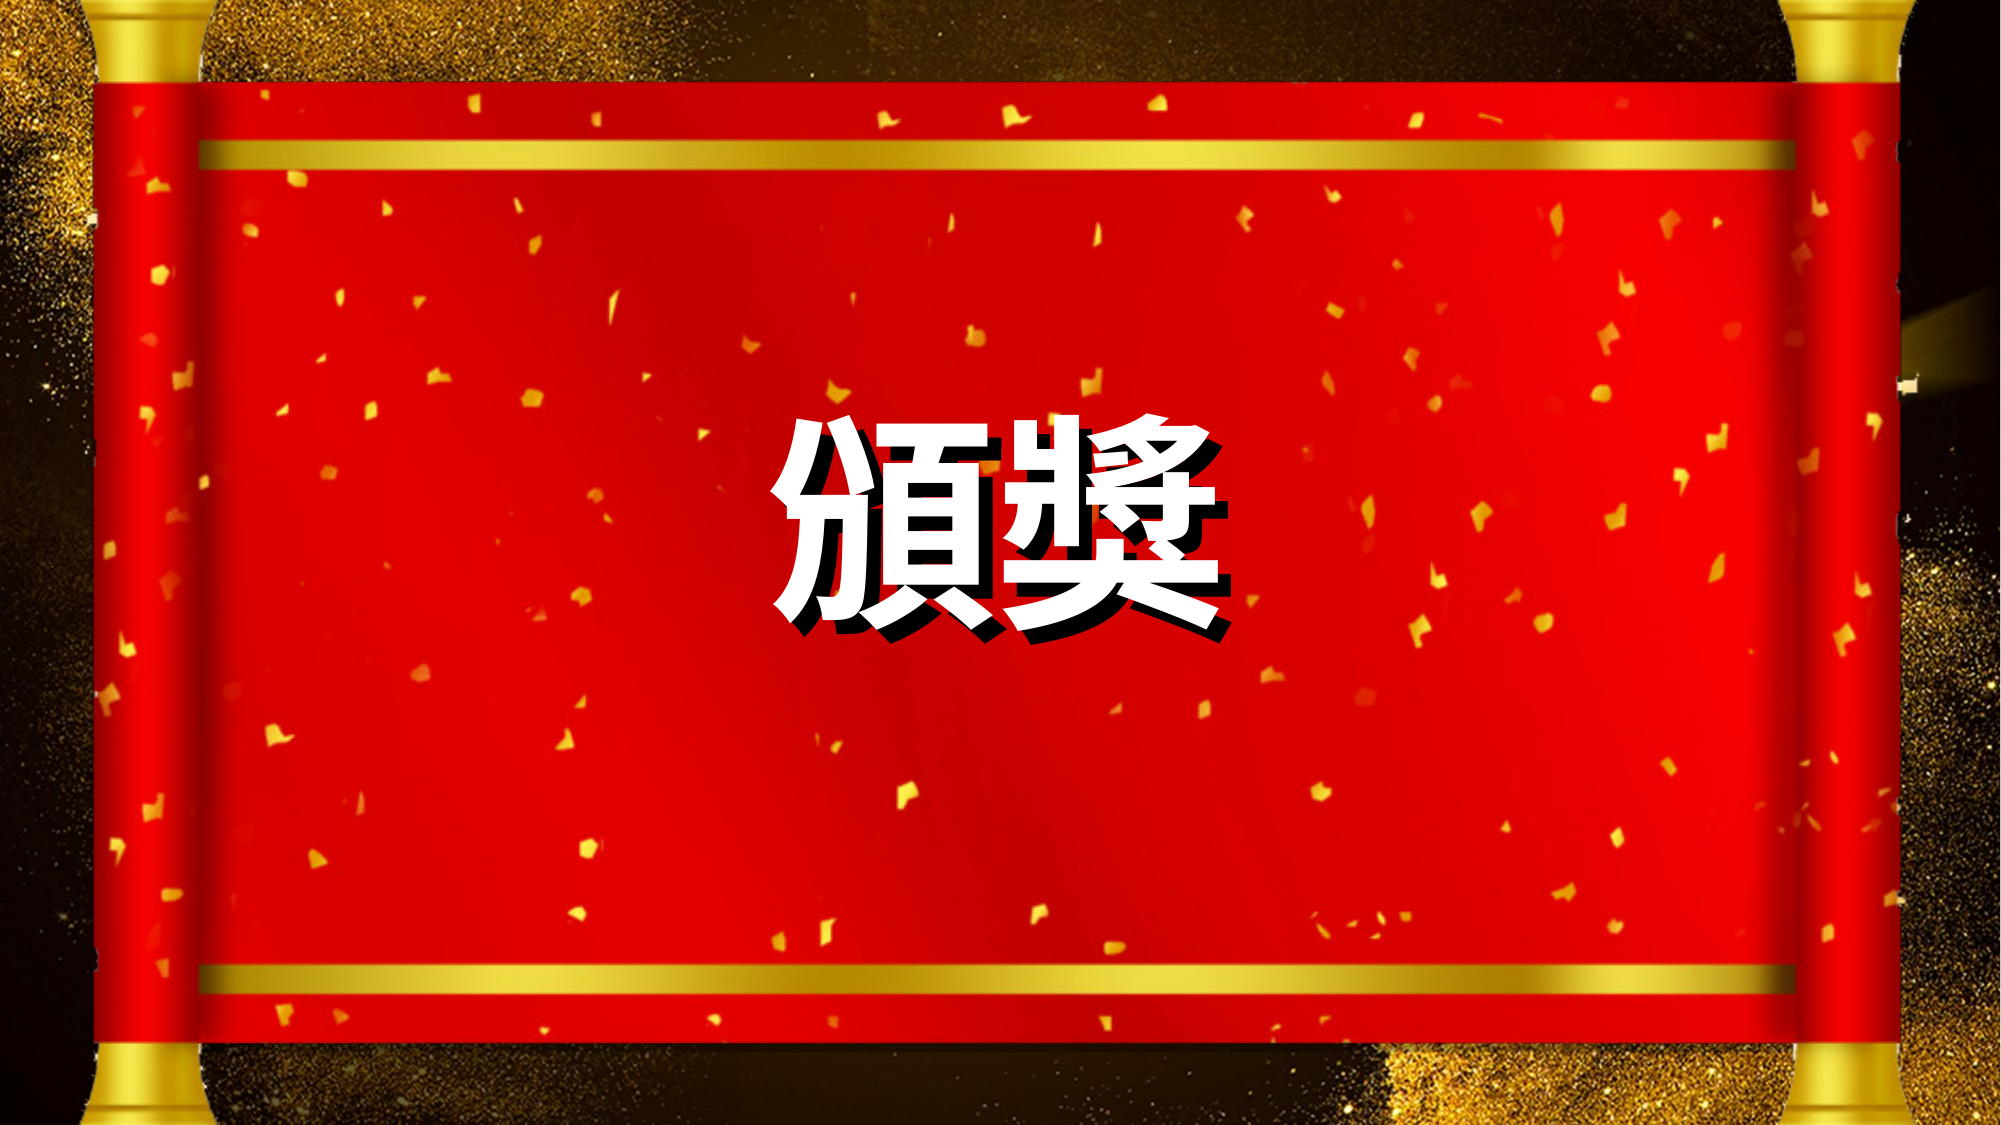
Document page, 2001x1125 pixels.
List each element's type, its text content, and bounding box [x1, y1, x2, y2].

text_box 頒獎 [447, 372, 1545, 666]
